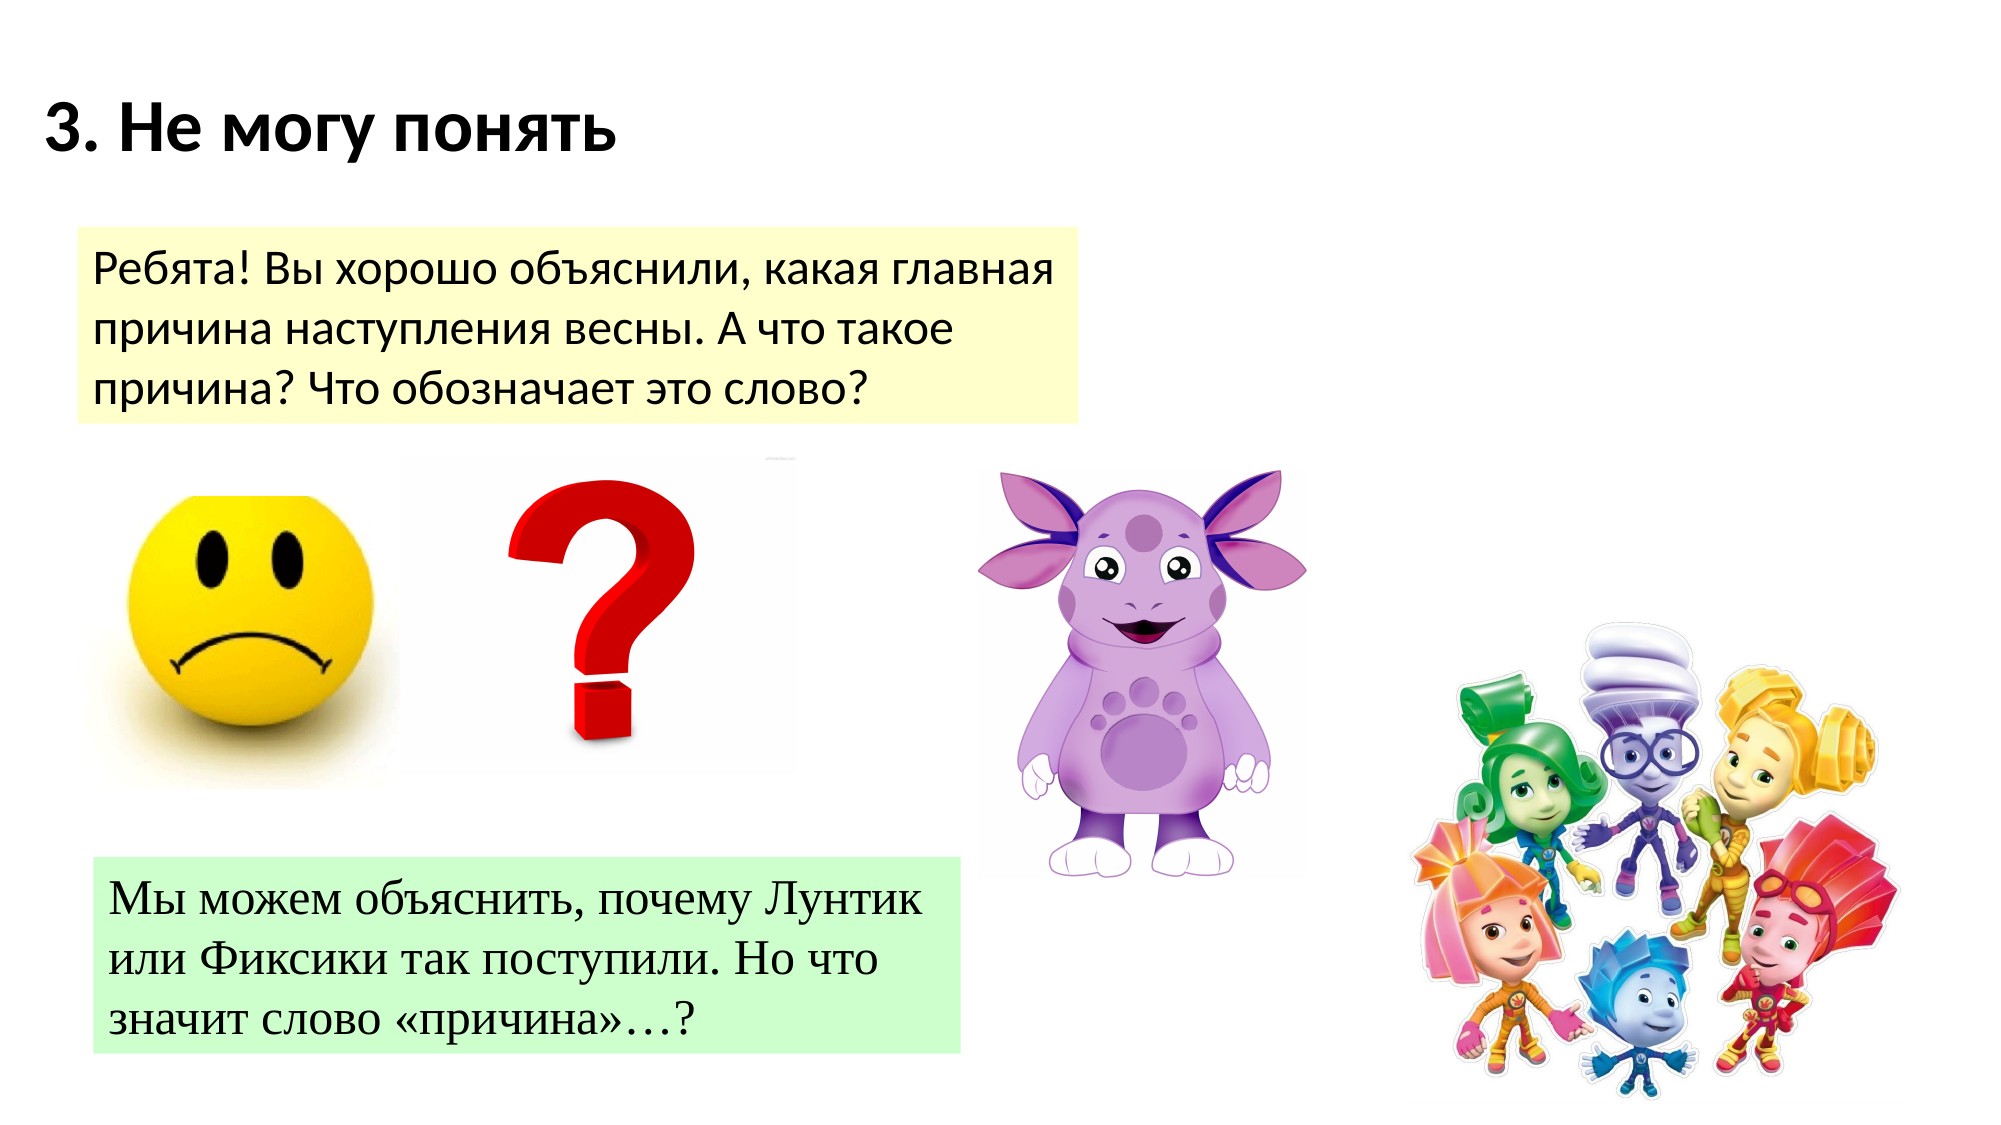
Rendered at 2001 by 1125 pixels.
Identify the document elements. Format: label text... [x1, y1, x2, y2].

picture [77, 456, 797, 789]
text_box Мы можем объяснить, почему Лунтик или Фиксики так поступили. Но что значит слово «причина»…? [93, 856, 961, 1054]
text_box Ребята! Вы хорошо объяснили, какая главная причина наступления весны. А что такое причина? Что обозначает это слово? [77, 226, 1079, 424]
title 3. Не могу понять [28, 46, 1161, 208]
picture [978, 470, 1307, 878]
picture [1407, 609, 1903, 1104]
